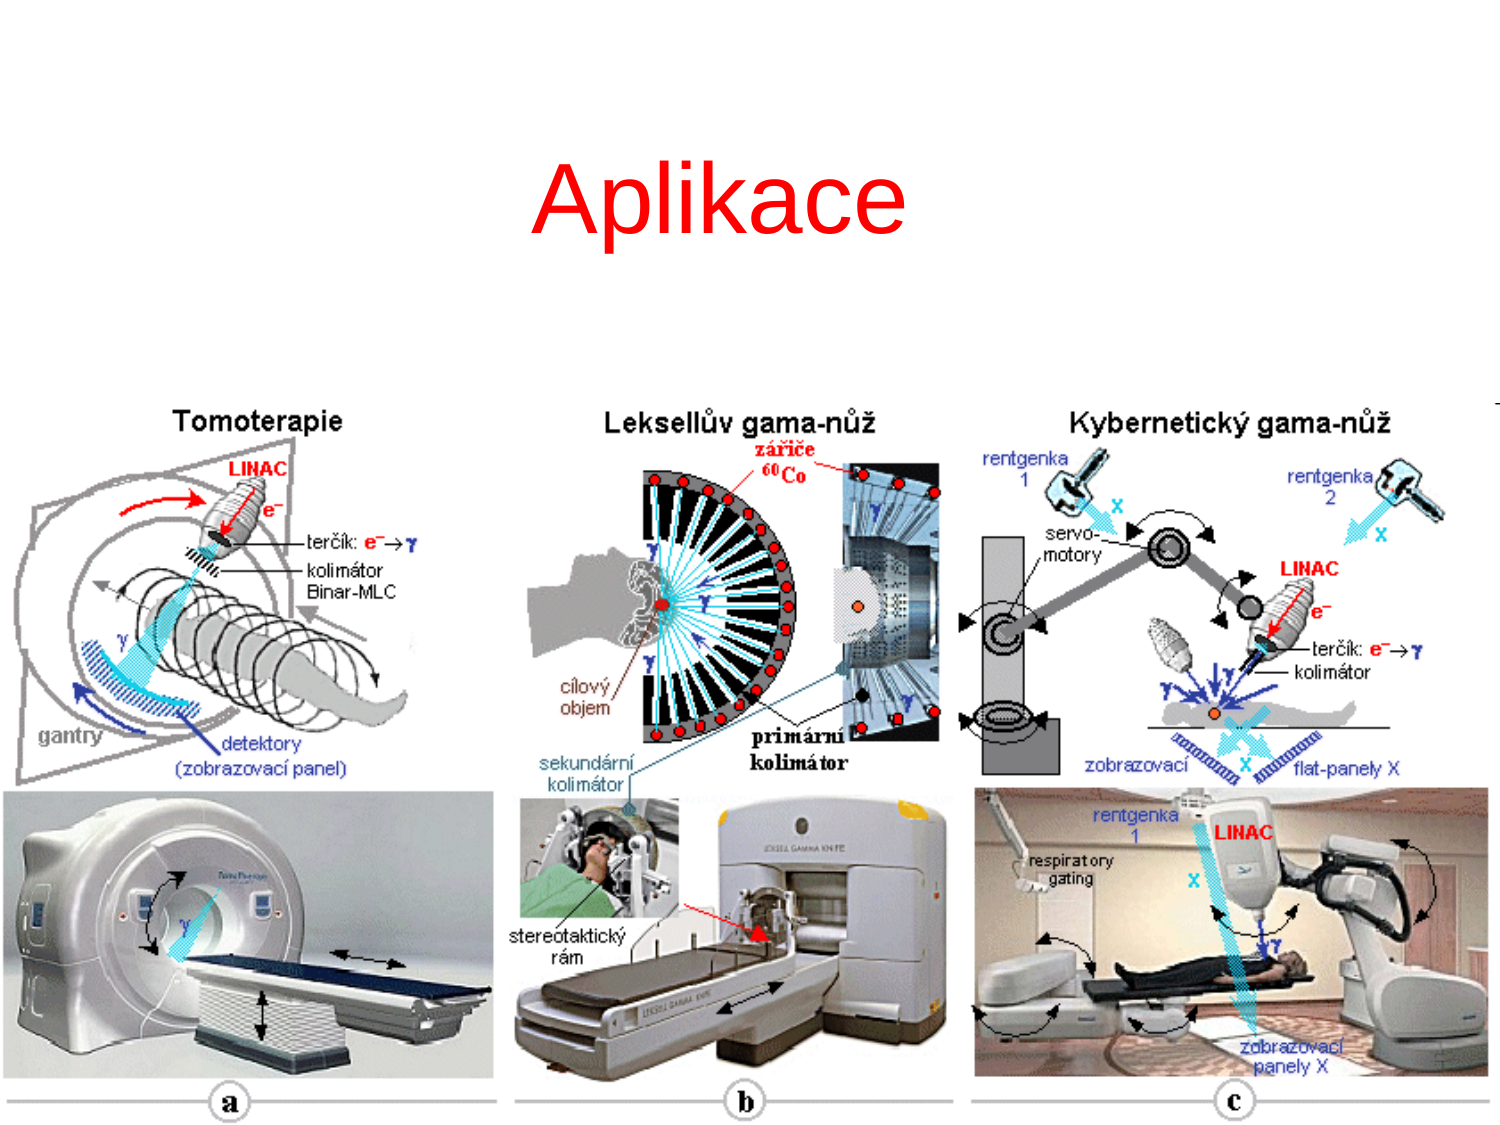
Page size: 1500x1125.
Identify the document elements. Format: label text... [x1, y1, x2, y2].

picture [0, 403, 1500, 1125]
text_box Aplikace [171, 125, 1270, 261]
